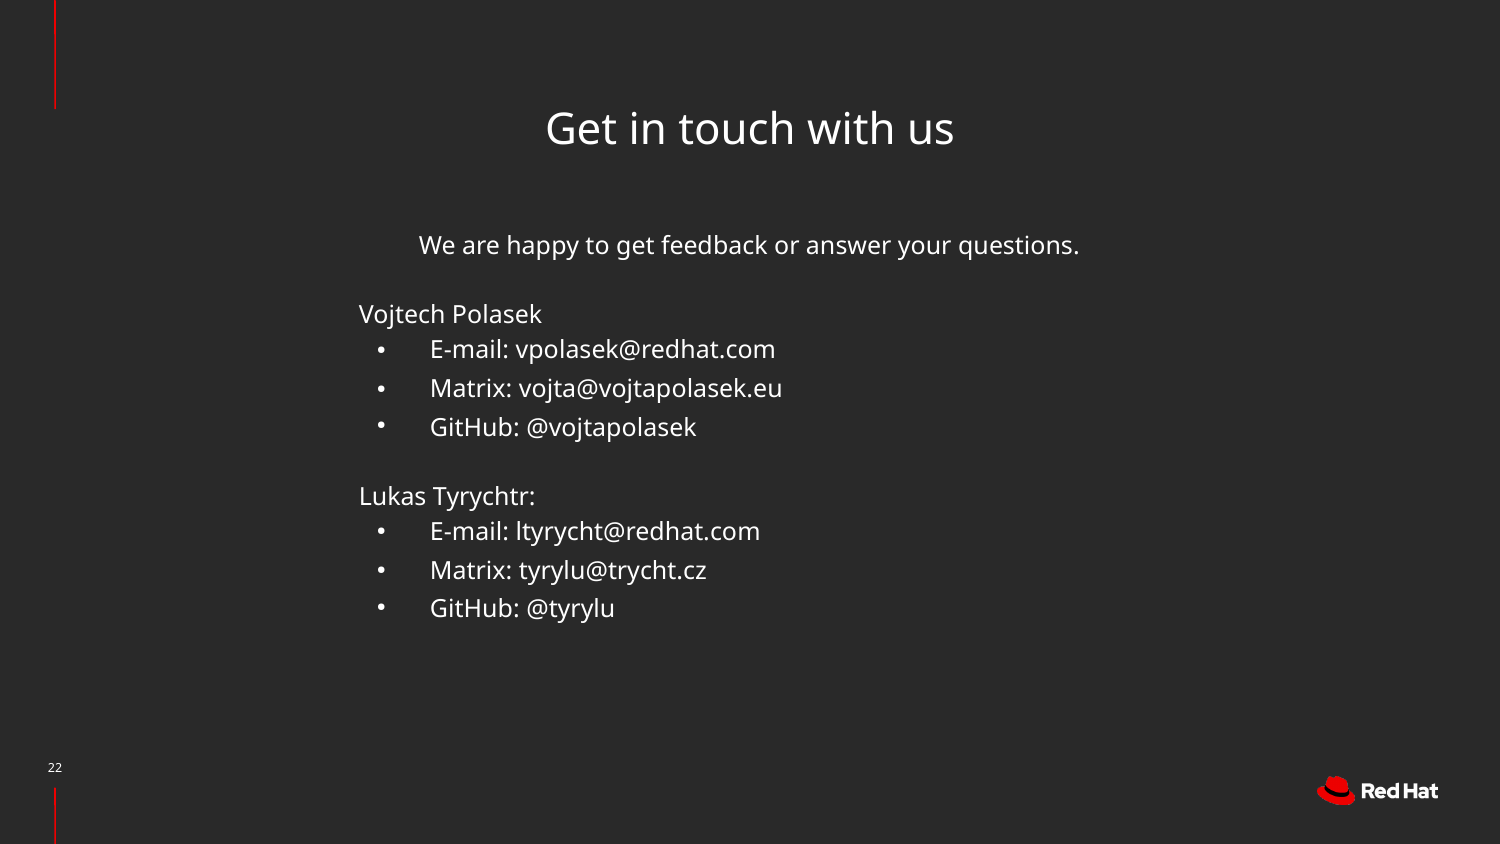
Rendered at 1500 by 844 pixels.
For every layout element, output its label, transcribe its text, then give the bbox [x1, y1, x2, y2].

title Get in touch with us [108, 85, 1392, 154]
slide_number <číslo> [10, 759, 101, 777]
picture [1317, 776, 1438, 805]
list We are happy to get feedback or answer your questions. Vojtech Polasek E-mail: vpolasek@redhat.com Matrix: vojta@vojtapolasek.eu GitHub: @vojtapolasek Lukas Tyrychtr: E-mail: ltyrycht@redhat.com Matrix: tyrylu@trycht.cz GitHub: @tyrylu [300, 225, 1200, 700]
